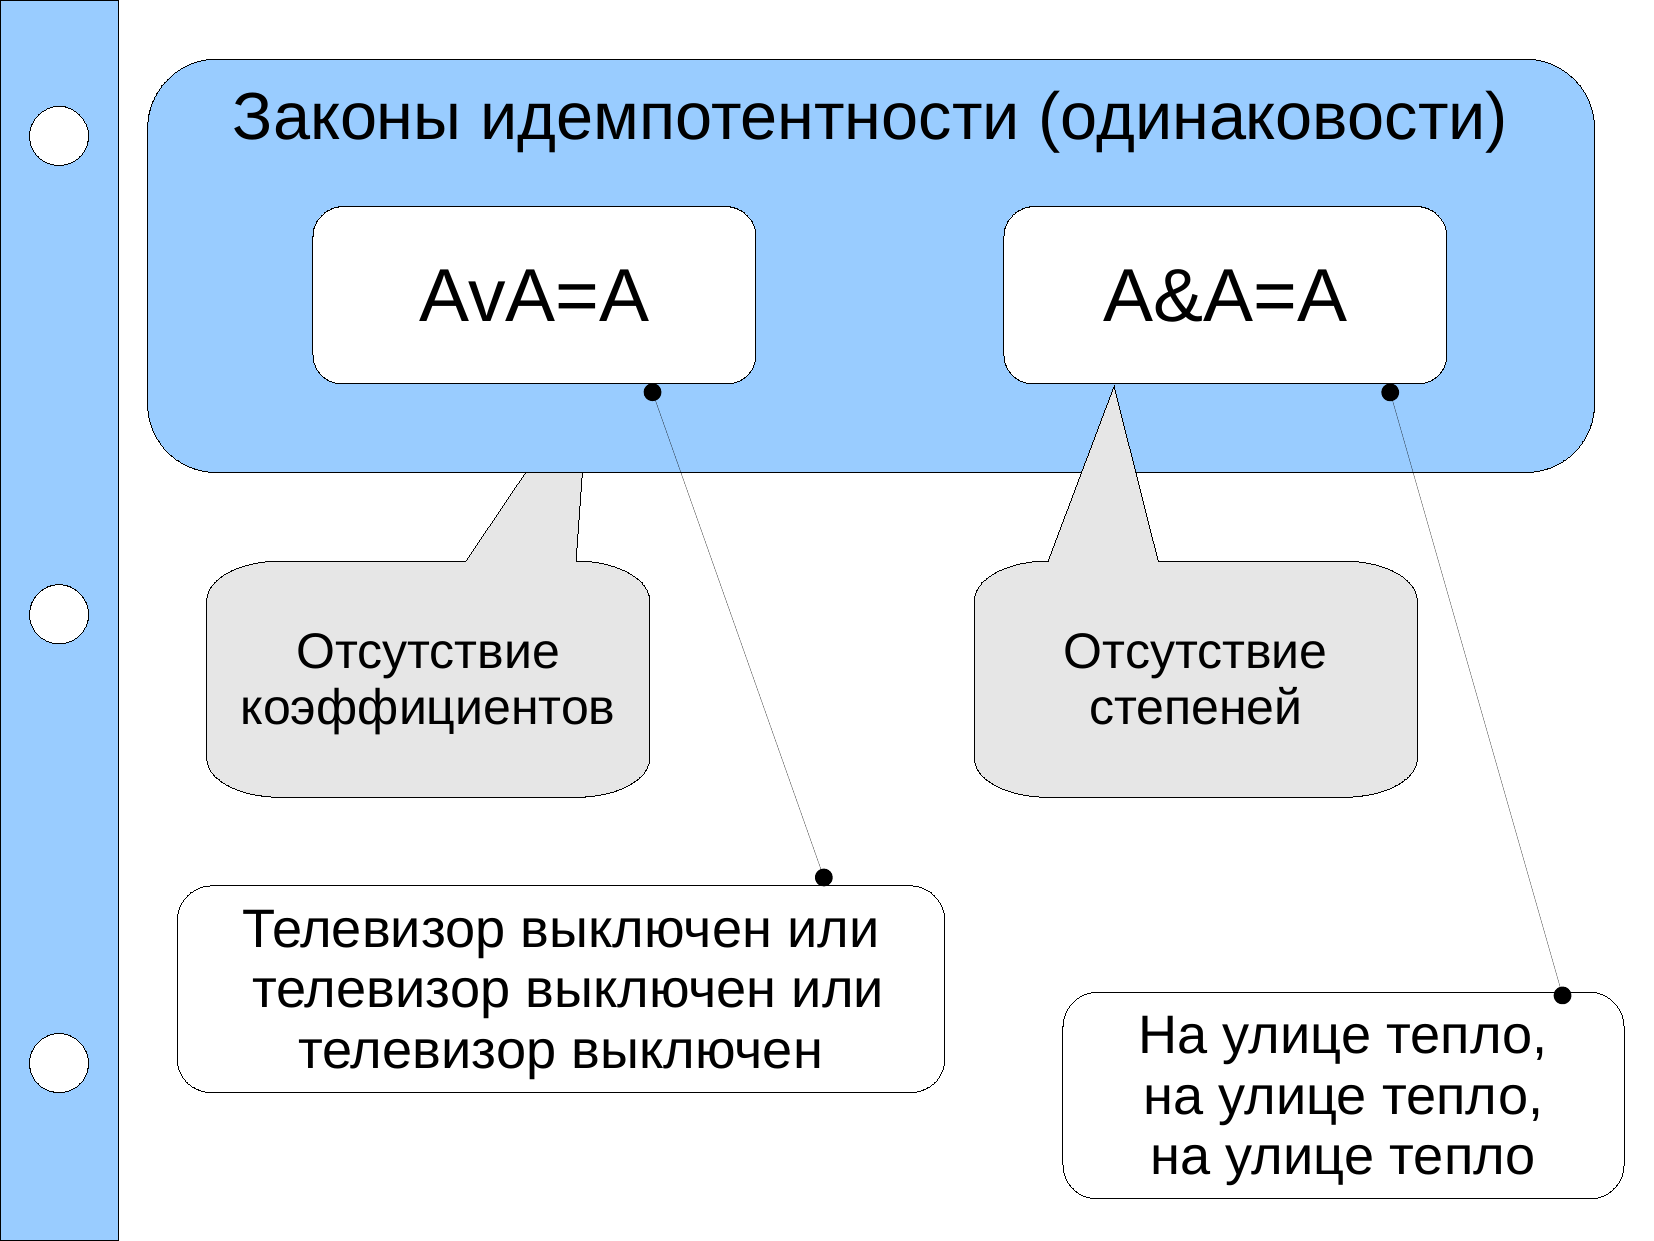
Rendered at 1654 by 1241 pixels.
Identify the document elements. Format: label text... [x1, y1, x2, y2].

text_box AvA=A [312, 206, 756, 384]
text_box Законы идемпотентности (одинаковости) [147, 59, 1595, 473]
text_box [0, 0, 119, 1241]
text_box Отсутствие коэффициентов [206, 473, 650, 798]
text_box На улице тепло, на улице тепло, на улице тепло [1062, 992, 1625, 1199]
text_box Телевизор выключен или телевизор выключен или телевизор выключен [177, 885, 945, 1093]
text_box Отсутствие степеней [974, 385, 1418, 798]
text_box A&A=A [1003, 206, 1447, 384]
